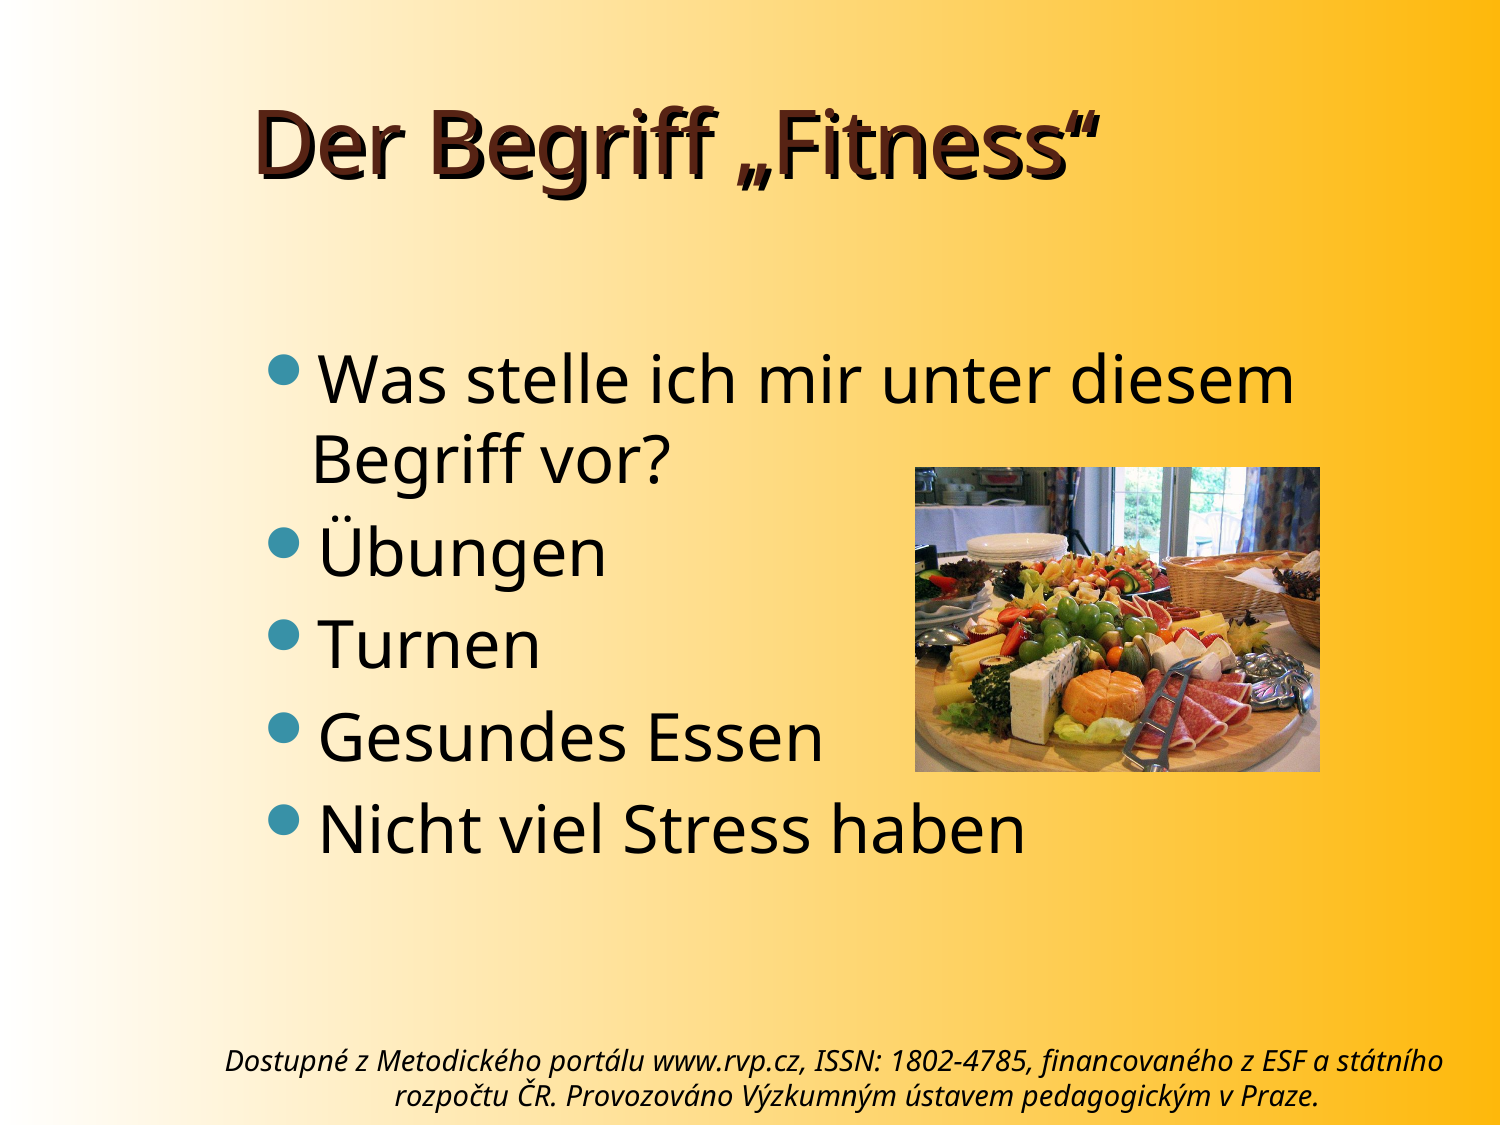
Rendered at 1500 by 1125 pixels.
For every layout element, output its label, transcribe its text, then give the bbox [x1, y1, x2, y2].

list Was stelle ich mir unter diesem Begriff vor? Übungen Turnen Gesundes Essen Nicht viel Stress haben [235, 237, 1466, 1026]
title Der Begriff „Fitness“ [235, 45, 1466, 233]
picture [915, 467, 1320, 772]
text_box Dostupné z Metodického portálu www.rvp.cz, ISSN: 1802-4785, financovaného z ESF a státního rozpočtu ČR. Provozováno Výzkumným ústavem pedagogickým v Praze. [194, 1034, 1462, 1099]
